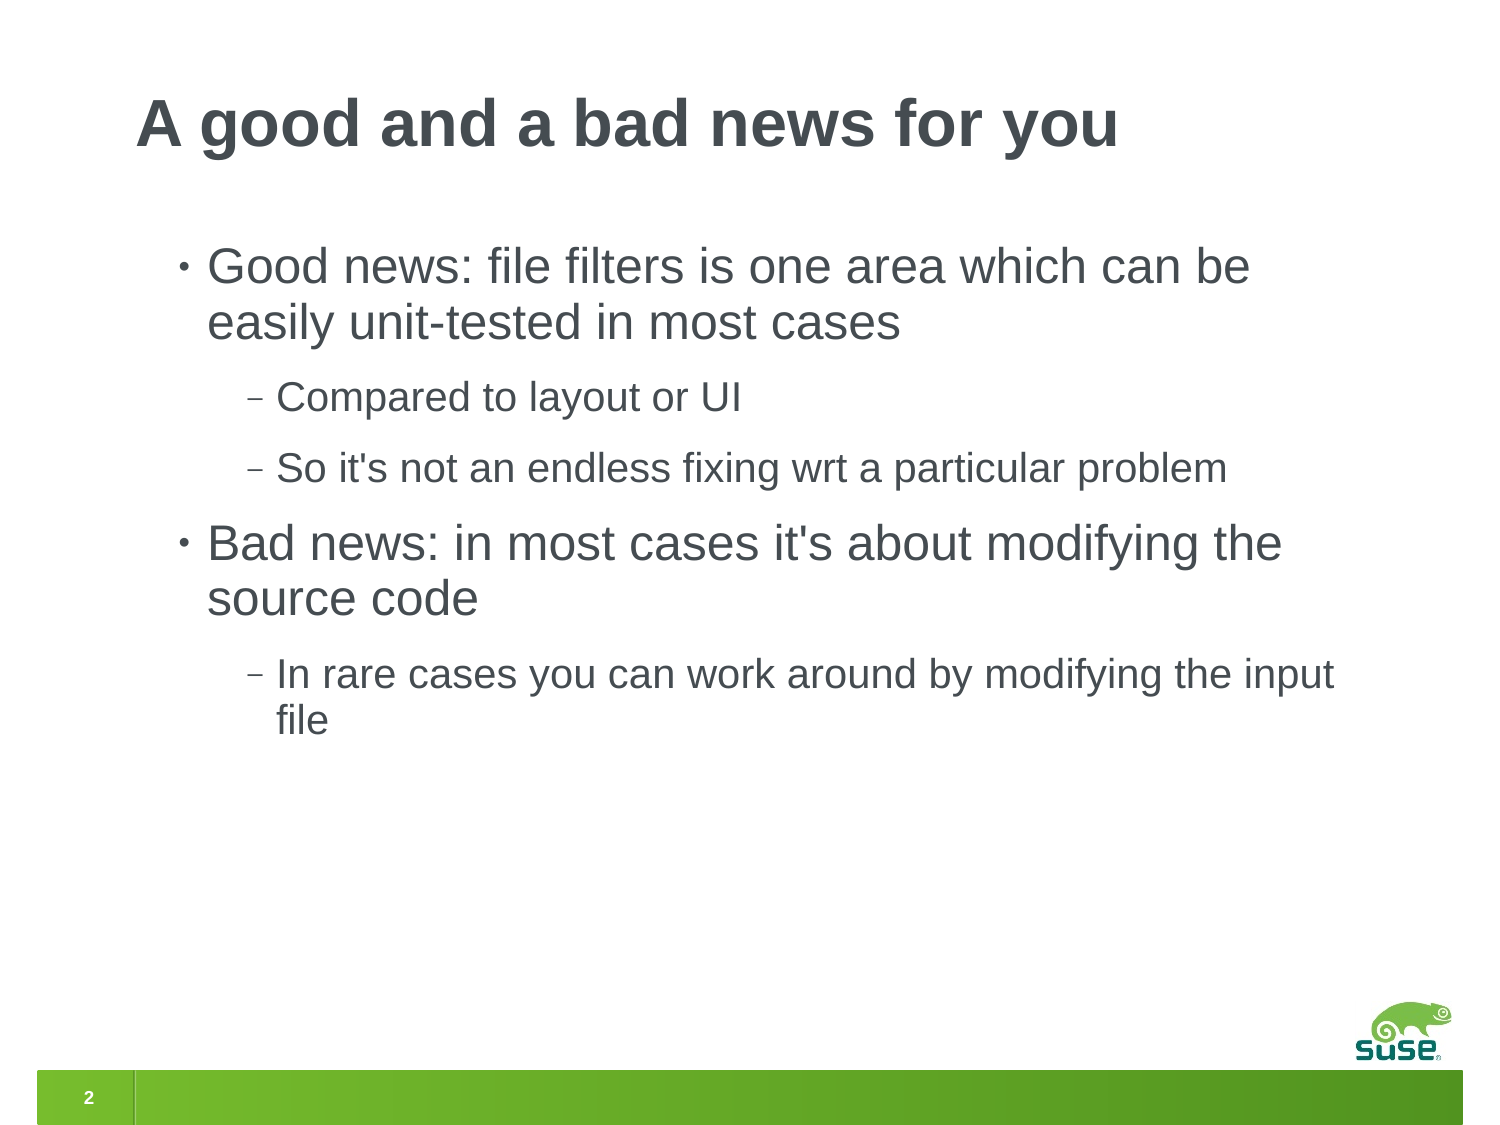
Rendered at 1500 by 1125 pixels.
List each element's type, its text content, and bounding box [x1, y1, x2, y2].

list Good news: file filters is one area which can be easily unit-tested in most cases Compared to layout or UI So it's not an endless fixing wrt a particular problem Bad news: in most cases it's about modifying the source code In rare cases you can work around by modifying the input file [135, 238, 1372, 982]
title A good and a bad news for you [135, 29, 1372, 217]
picture [1355, 1001, 1452, 1061]
